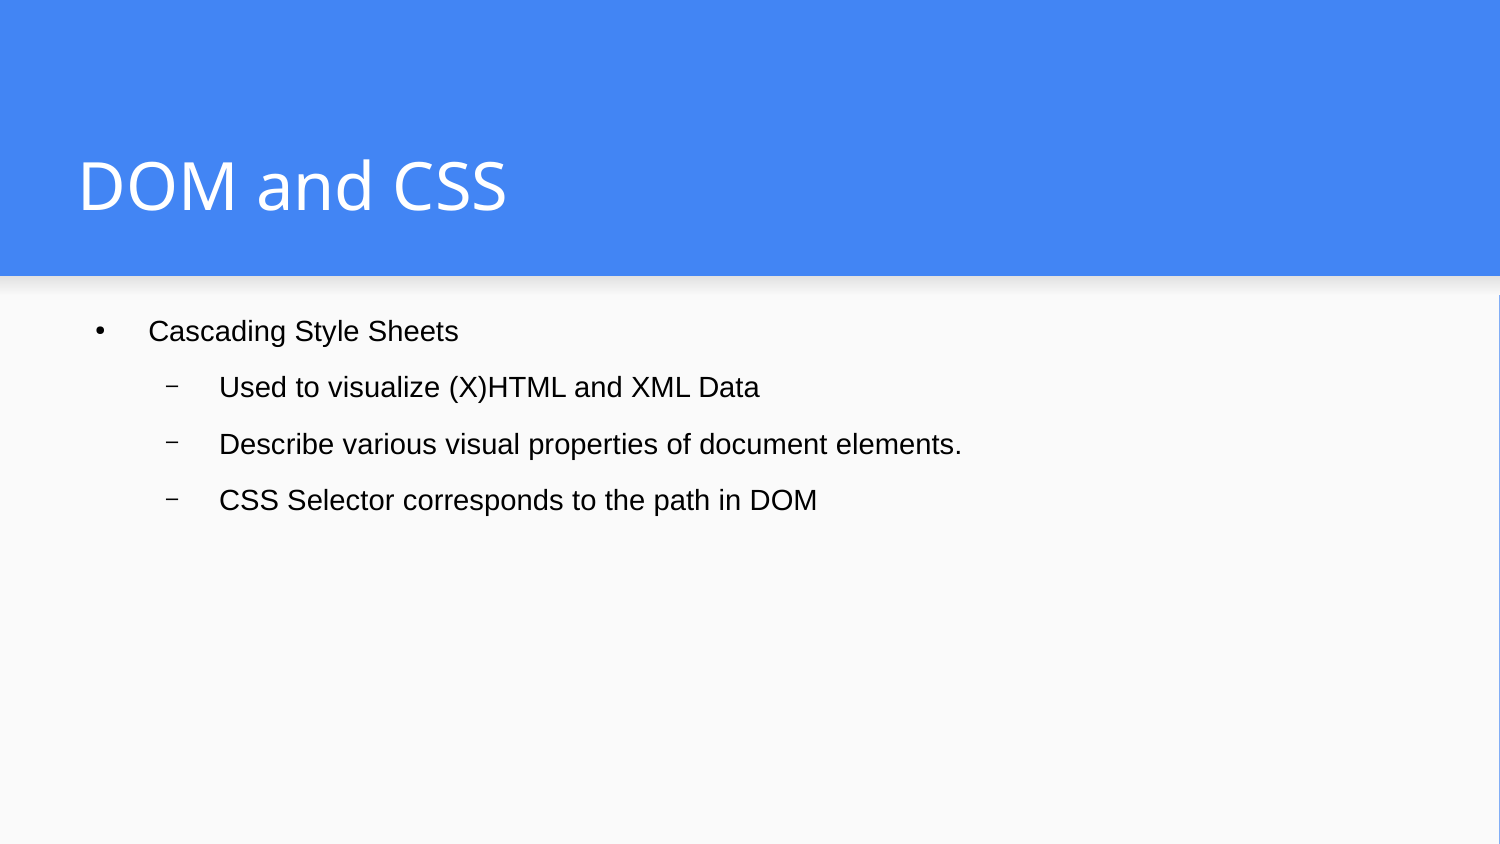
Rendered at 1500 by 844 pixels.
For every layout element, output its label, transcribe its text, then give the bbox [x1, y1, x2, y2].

list Cascading Style Sheets Used to visualize (X)HTML and XML Data Describe various visual properties of document elements. CSS Selector corresponds to the path in DOM [77, 314, 1427, 760]
title DOM and CSS [77, 121, 1427, 248]
